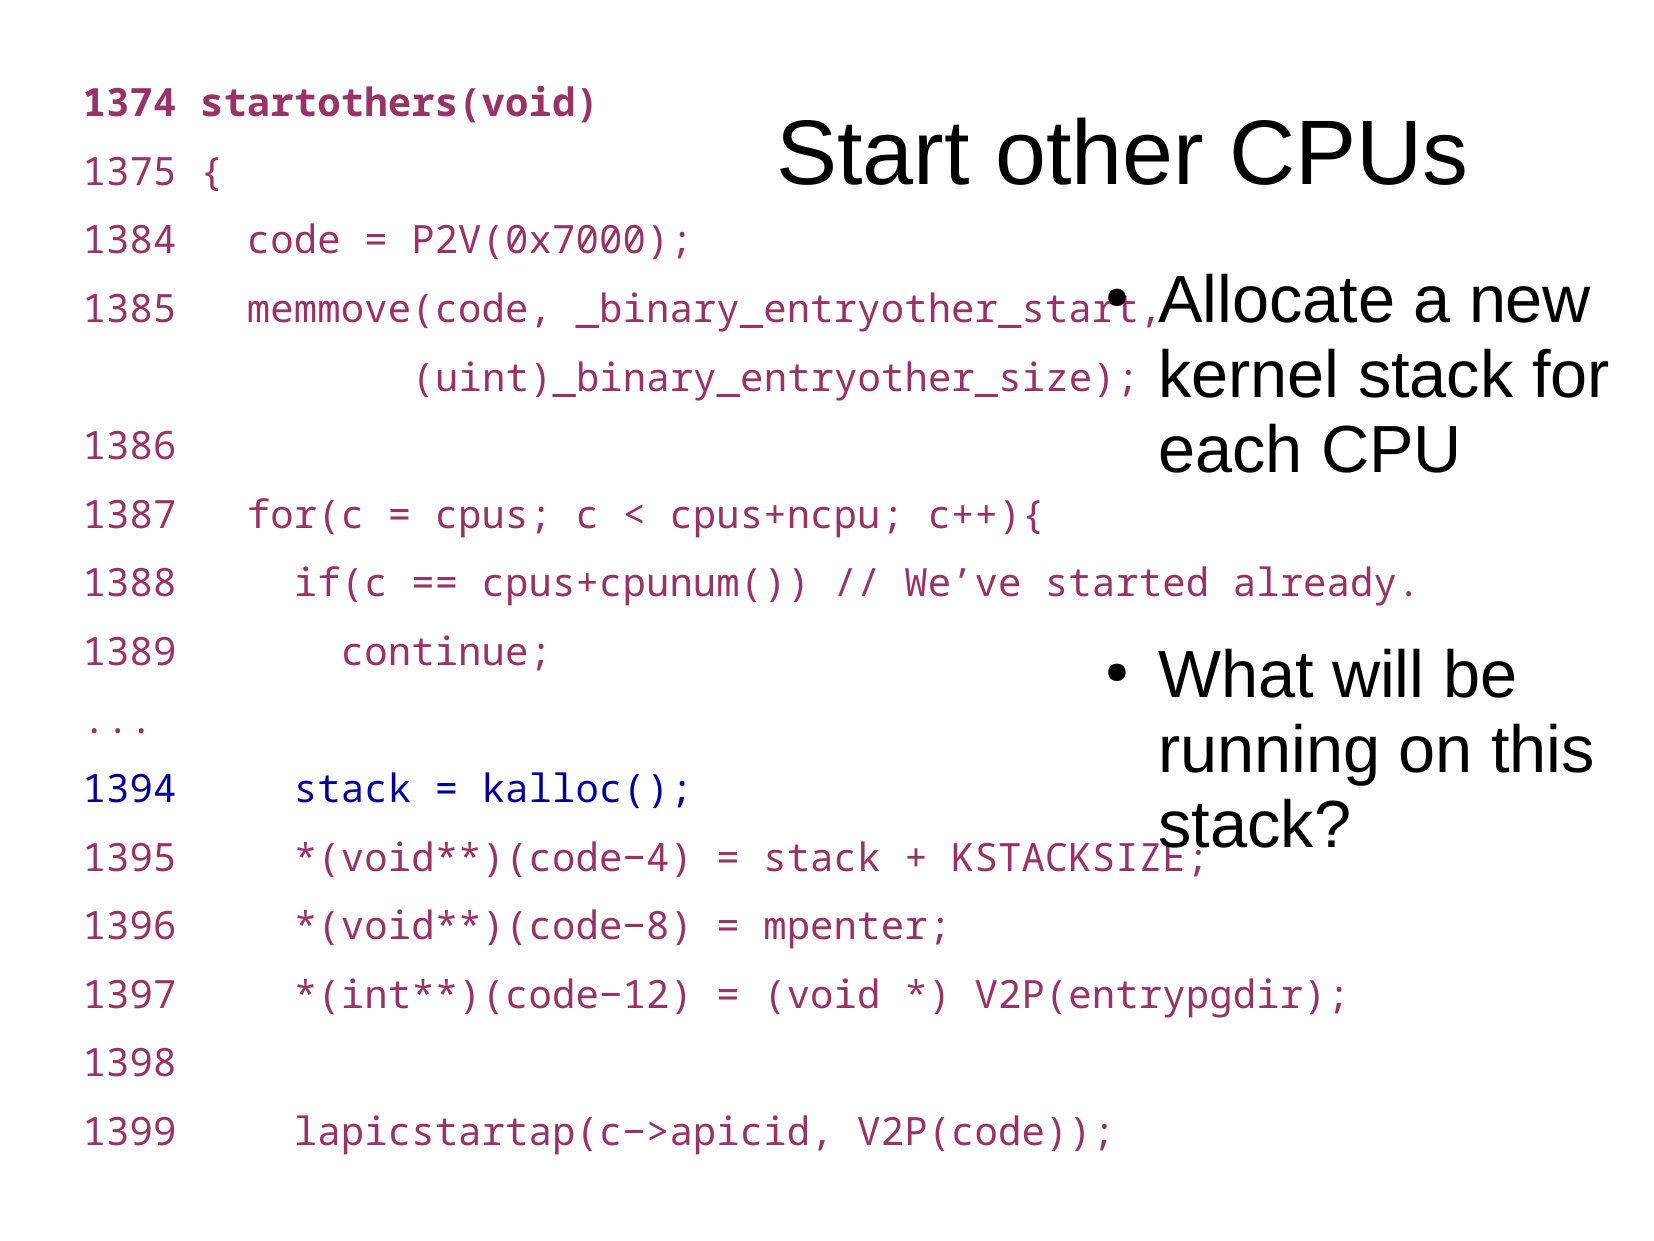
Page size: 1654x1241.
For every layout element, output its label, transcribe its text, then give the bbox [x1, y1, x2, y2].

list 1374 startothers(void) 1375 { 1384 code = P2V(0x7000); 1385 memmove(code, _binary_entryother_start, (uint)_binary_entryother_size); 1386 1387 for(c = cpus; c < cpus+ncpu; c++){ 1388 if(c == cpus+cpunum()) // We’ve started already. 1389 continue; ... 1394 stack = kalloc(); 1395 *(void**)(code−4) = stack + KSTACKSIZE; 1396 *(void**)(code−8) = mpenter; 1397 *(int**)(code−12) = (void *) V2P(entrypgdir); 1398 1399 lapicstartap(c−>apicid, V2P(code)); [82, 75, 1571, 1163]
list Allocate a new kernel stack for each CPU [1087, 262, 1613, 563]
list What will be running on this stack? [1087, 637, 1613, 938]
title Start other CPUs [675, 49, 1571, 257]
